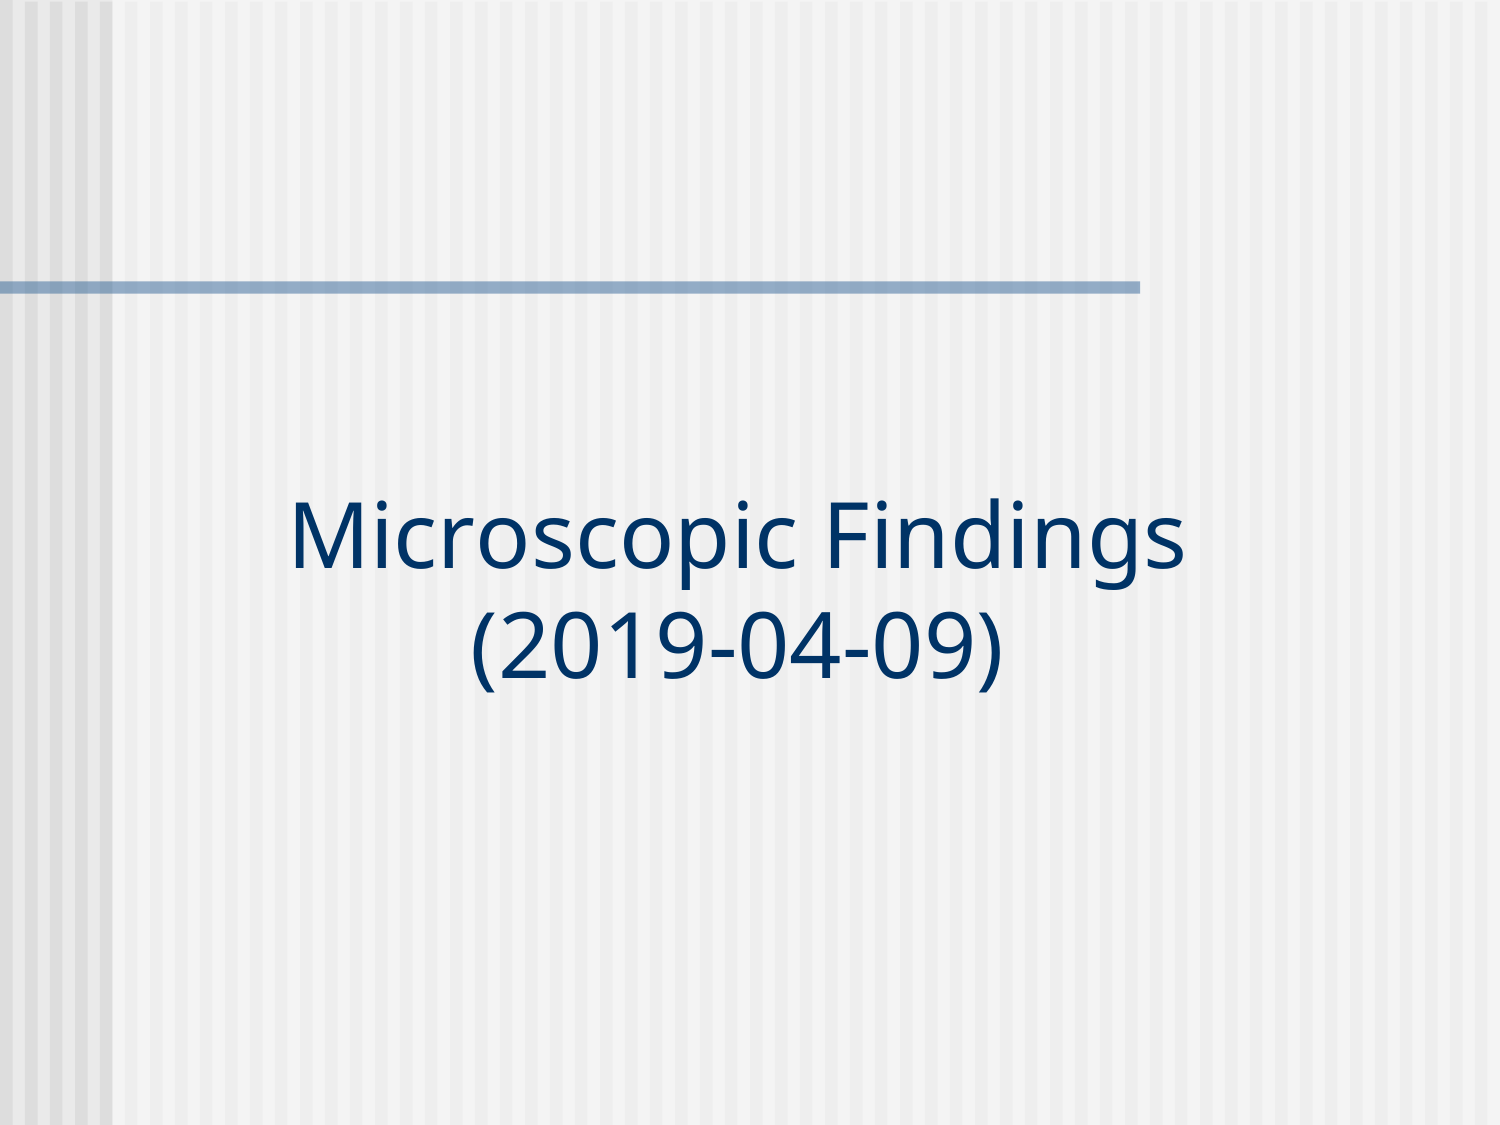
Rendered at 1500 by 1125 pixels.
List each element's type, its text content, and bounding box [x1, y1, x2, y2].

title Microscopic Findings (2019-04-09) [100, 466, 1376, 705]
